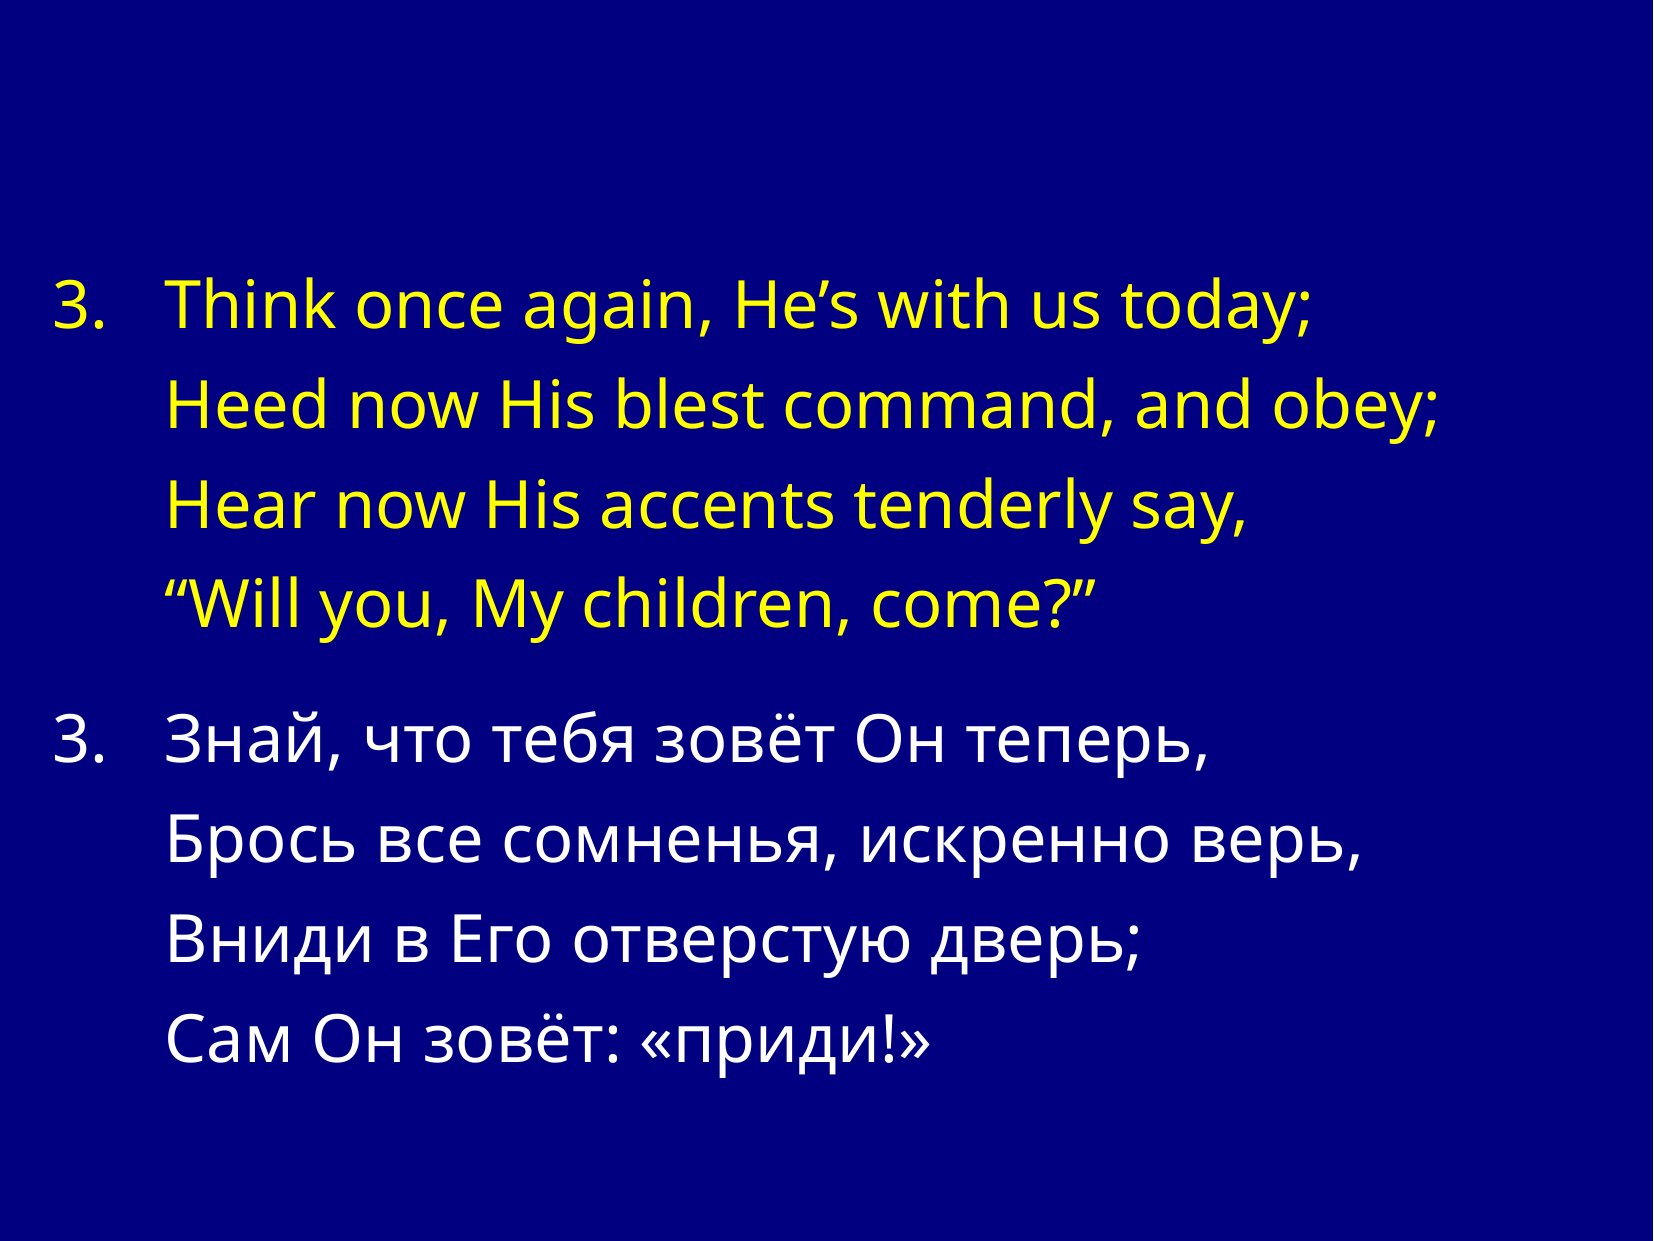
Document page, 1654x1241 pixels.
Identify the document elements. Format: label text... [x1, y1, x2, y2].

text_box 3. Think once again, He’s with us today; Heed now His blest command, and obey; Hear now His accents tenderly say, “Will you, My children, come?” [37, 150, 1653, 638]
text_box 3. Знай, что тебя зовёт Он теперь, Брось все сомненья, искренно верь, Вниди в Его отверстую дверь; Сам Он зовёт: «приди!» [37, 675, 1576, 1163]
